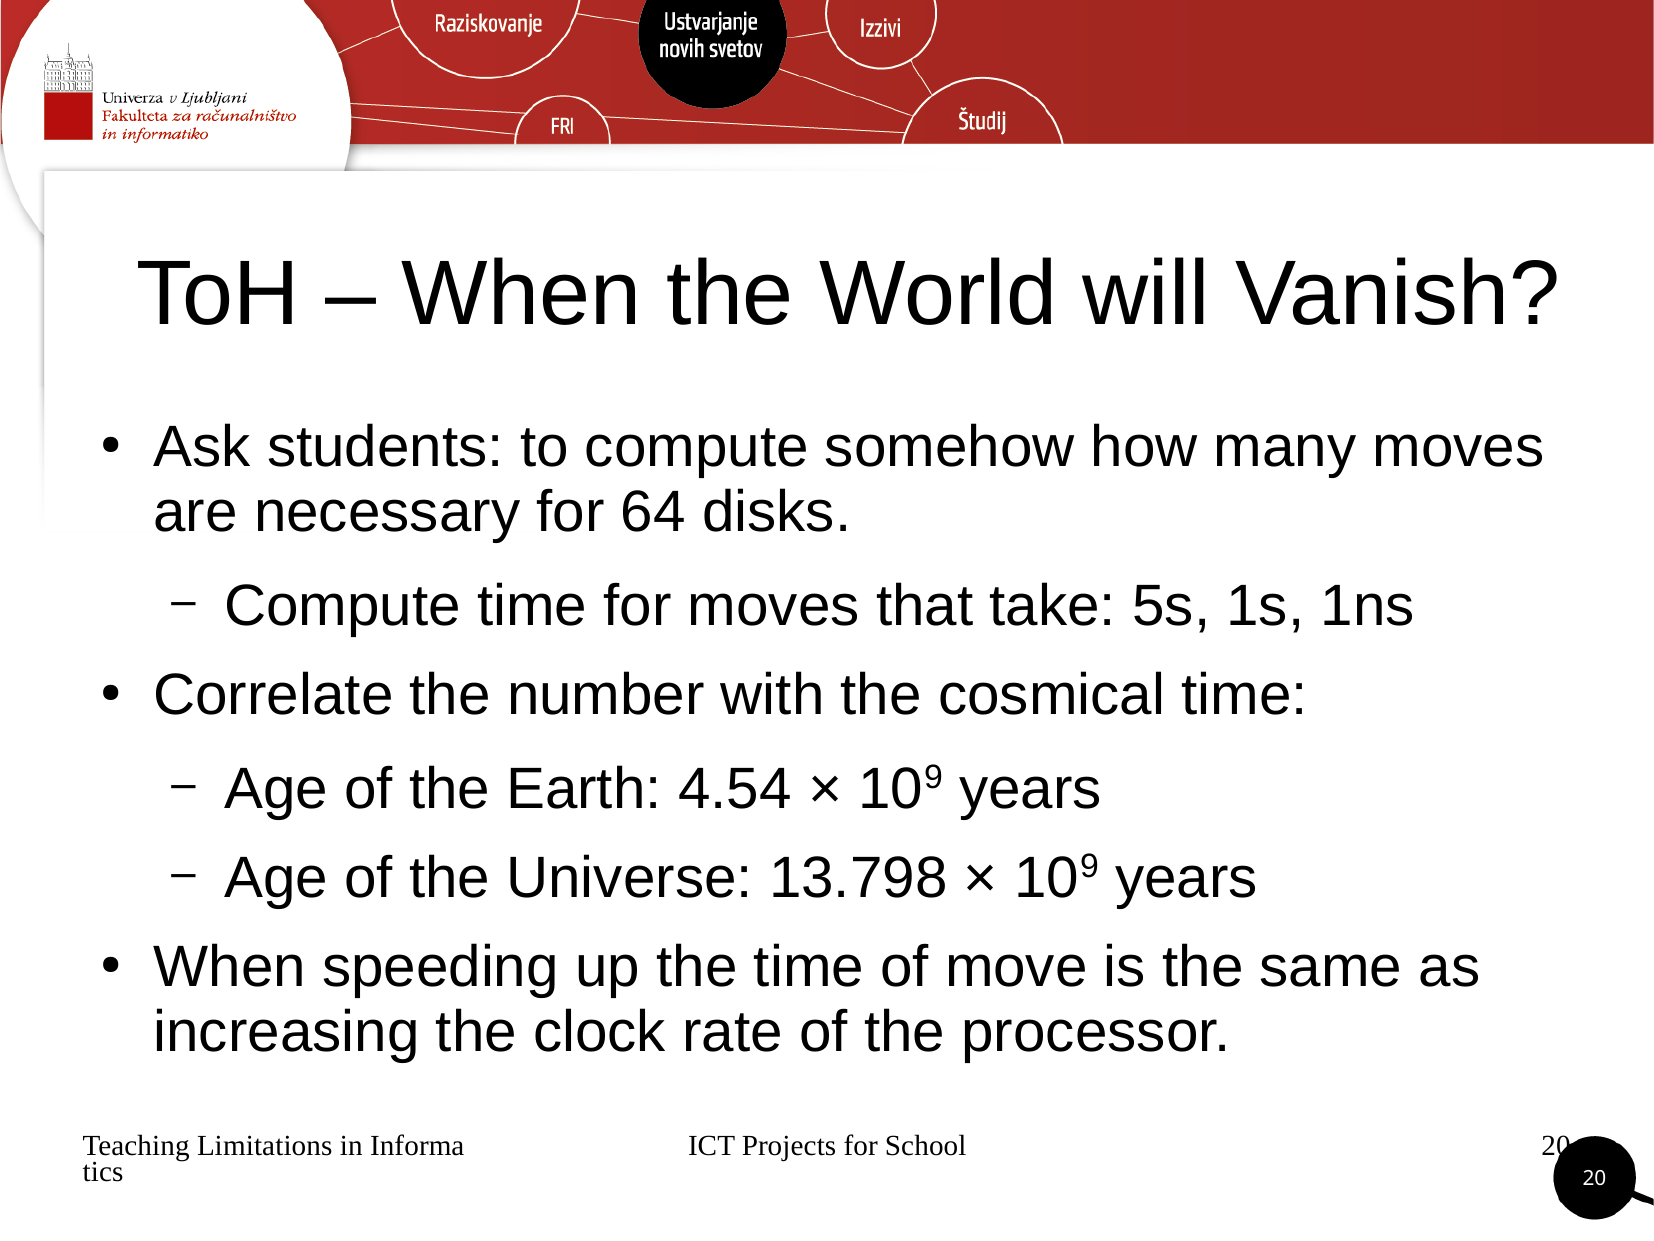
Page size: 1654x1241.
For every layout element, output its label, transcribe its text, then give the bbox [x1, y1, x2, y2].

title ToH – When the World will Vanish? [118, 188, 1607, 397]
picture [0, 0, 1654, 1241]
list Ask students: to compute somehow how many moves are necessary for 64 disks. Compute time for moves that take: 5s, 1s, 1ns Correlate the number with the cosmical time: Age of the Earth: 4.54 × 109 years Age of the Universe: 13.798 × 109 years When speeding up the time of move is the same as increasing the clock rate of the processor. [82, 413, 1548, 1052]
text_box <številka> [1553, 1145, 1636, 1212]
